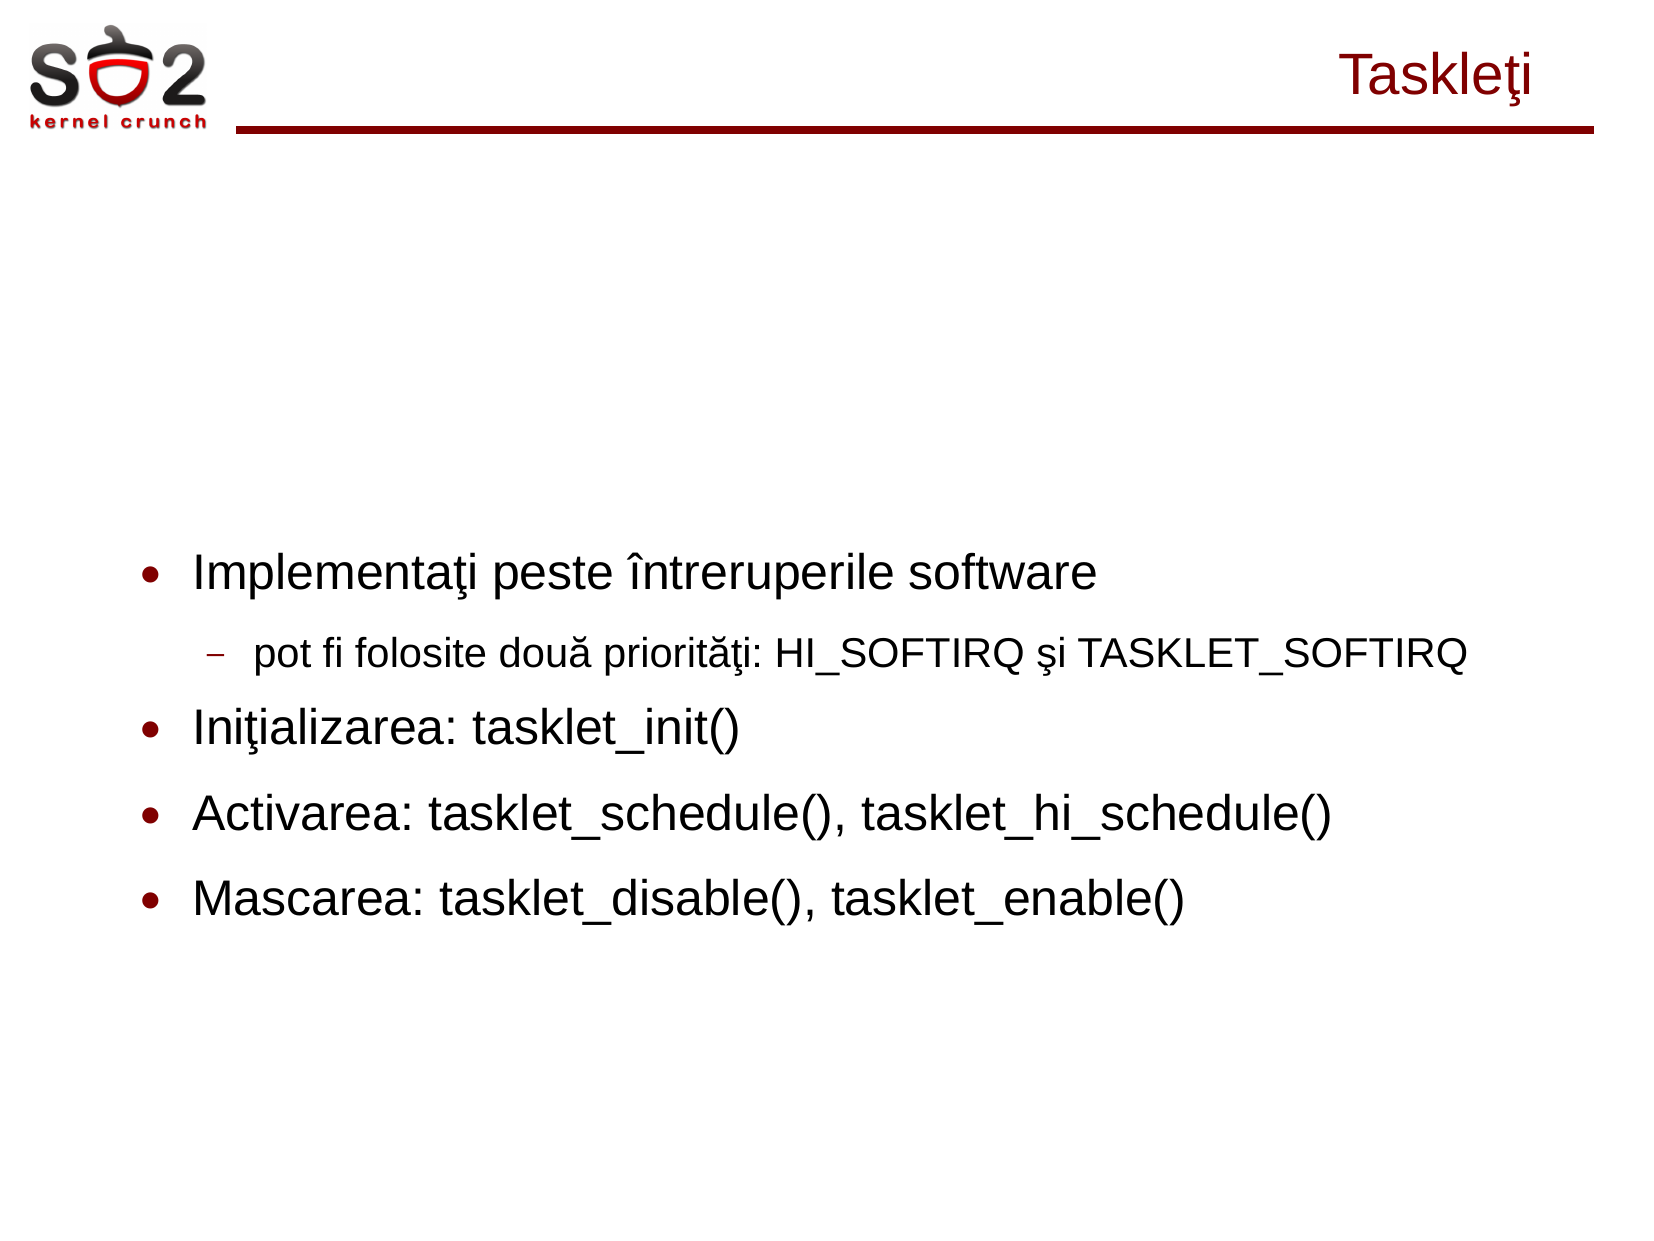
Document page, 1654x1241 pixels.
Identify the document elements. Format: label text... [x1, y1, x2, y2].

title Taskleţi [121, 0, 1534, 148]
list Implementaţi peste întreruperile software pot fi folosite două priorităţi: HI_SOFTIRQ şi TASKLET_SOFTIRQ Iniţializarea: tasklet_init() Activarea: tasklet_schedule(), tasklet_hi_schedule() Mascarea: tasklet_disable(), tasklet_enable() [121, 344, 1534, 1126]
picture [29, 23, 121, 130]
